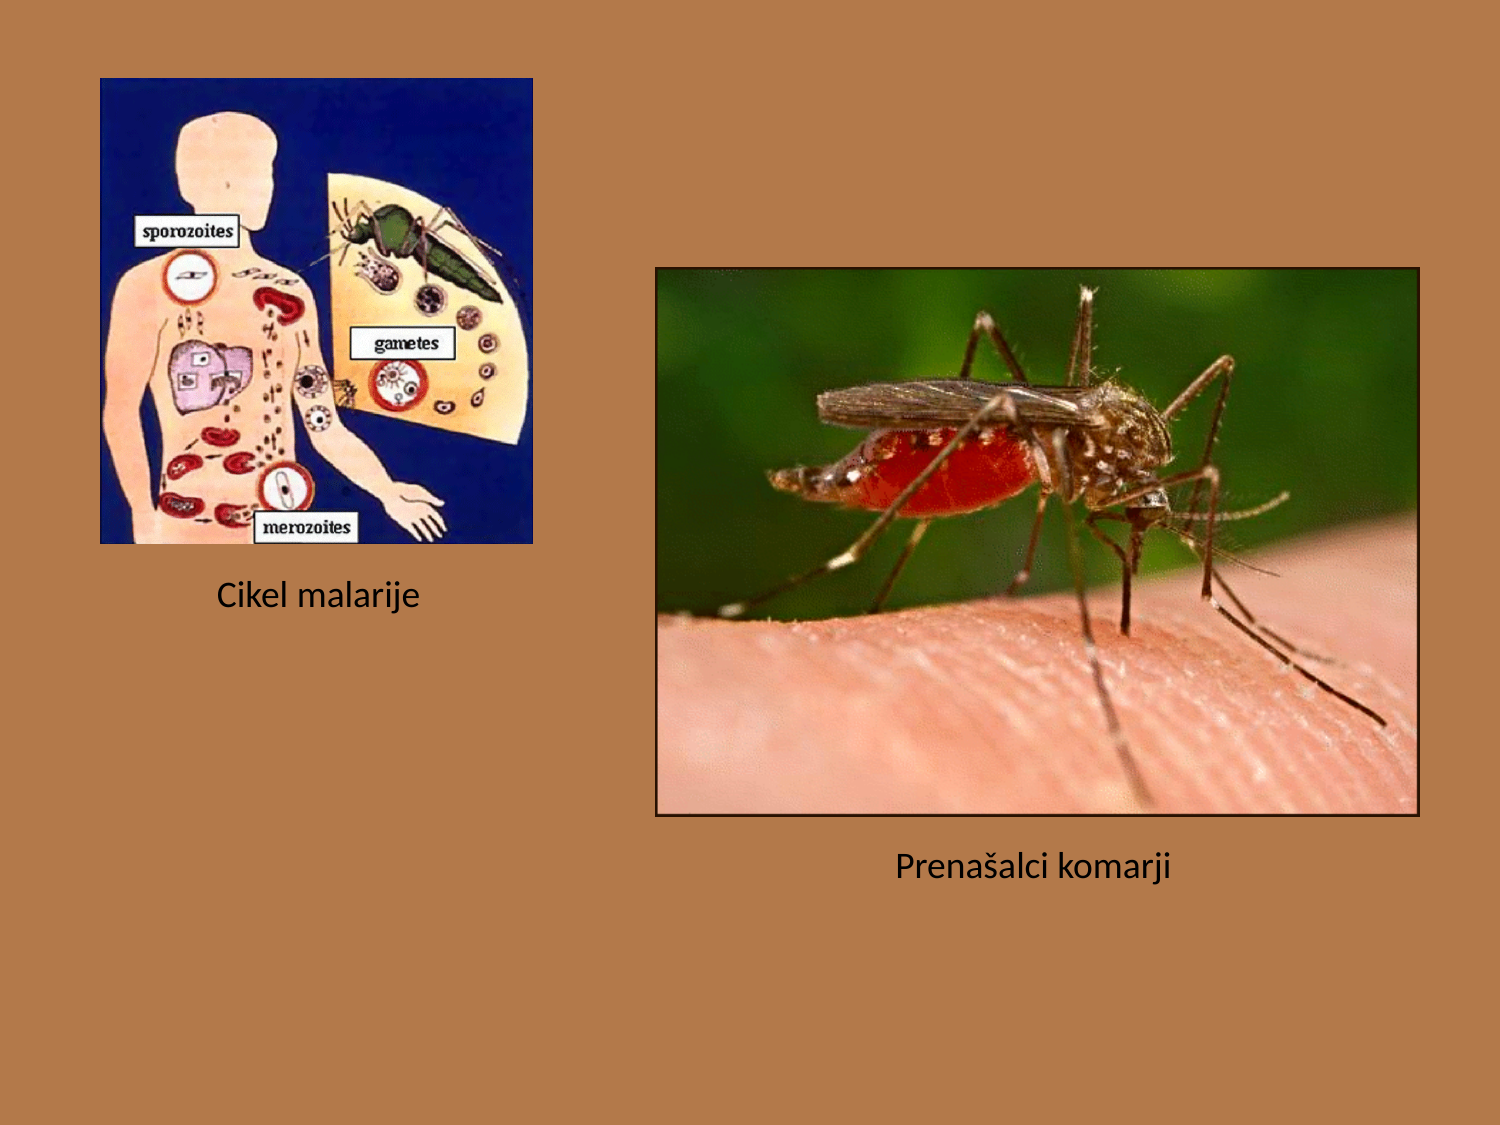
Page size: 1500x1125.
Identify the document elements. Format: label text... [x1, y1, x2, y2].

text_box Cikel malarije [100, 562, 538, 623]
picture [100, 78, 533, 544]
picture [655, 267, 1420, 817]
text_box Prenašalci komarji [655, 834, 1412, 894]
